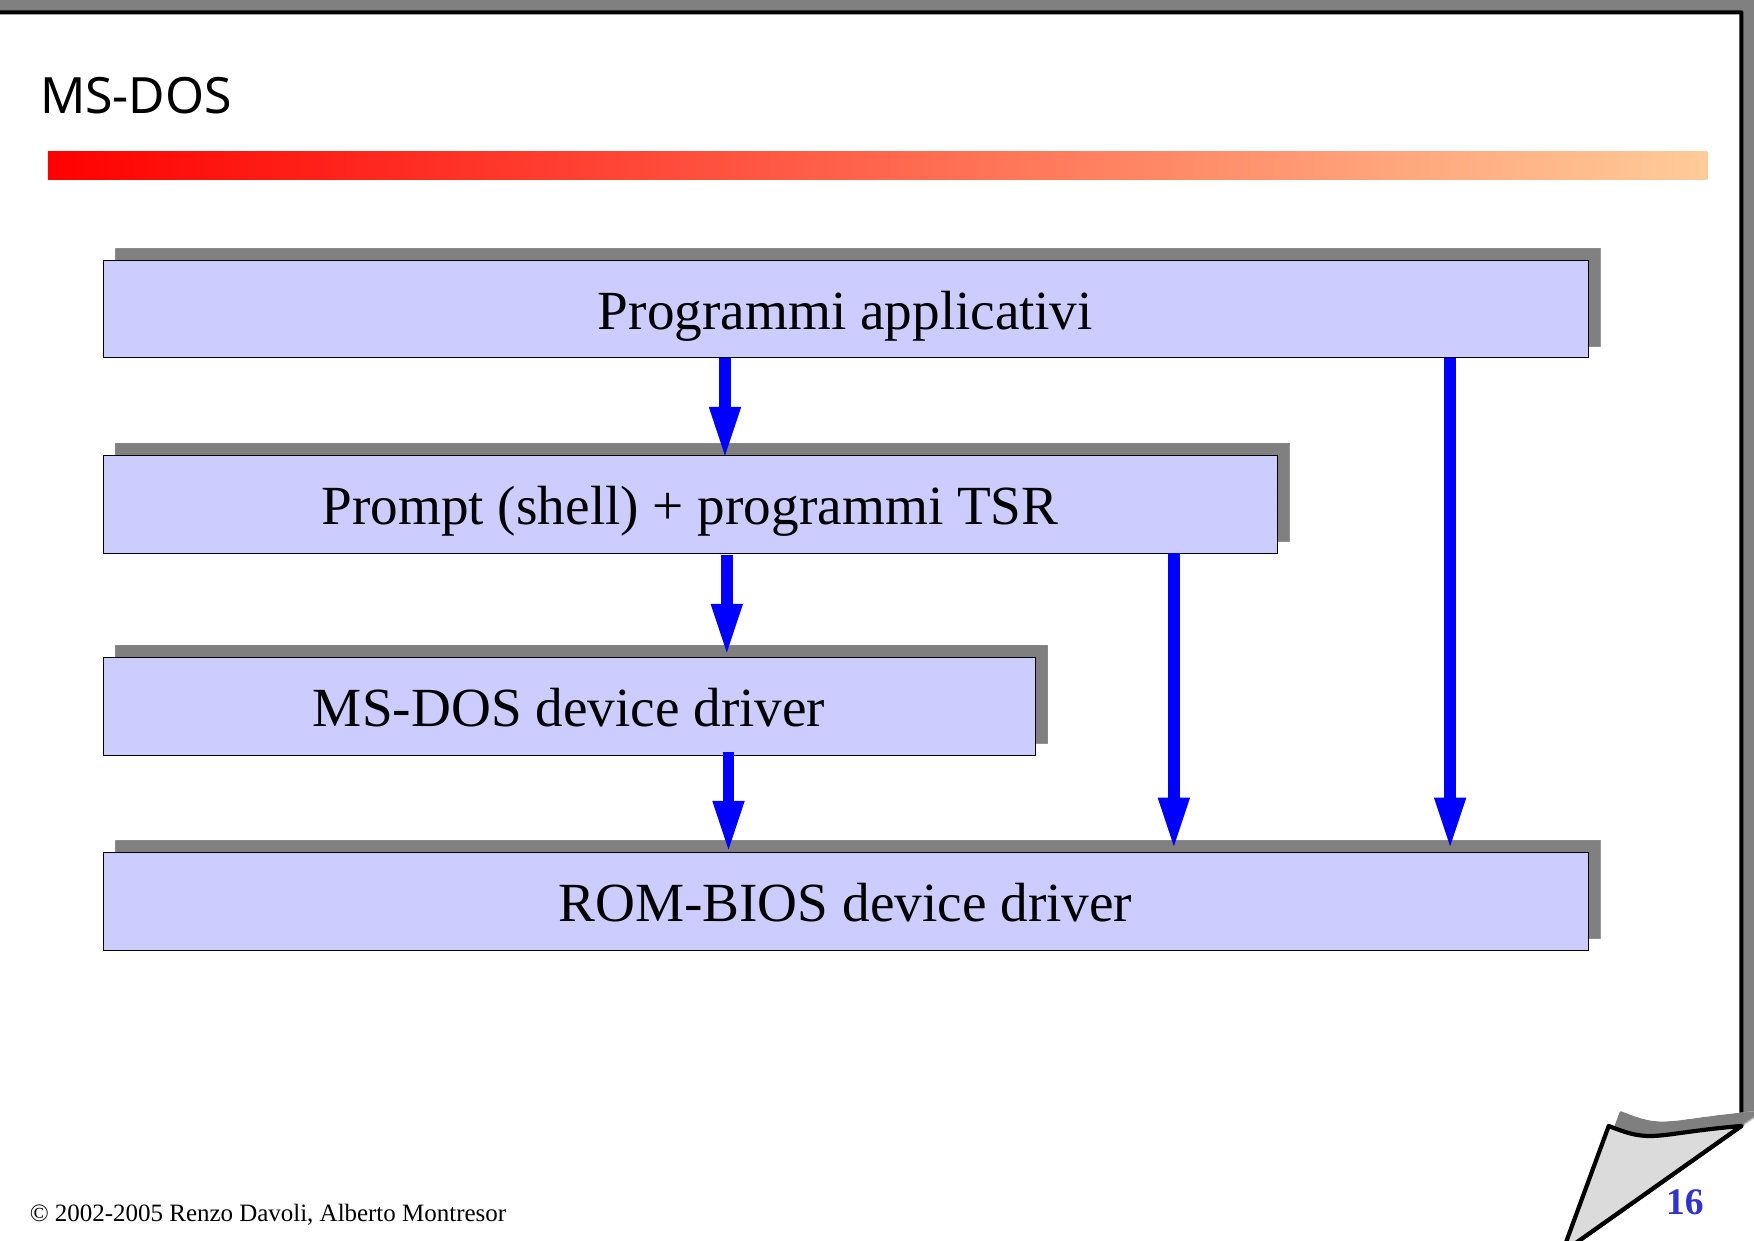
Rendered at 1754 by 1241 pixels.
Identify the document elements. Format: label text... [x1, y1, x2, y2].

title MS-DOS [40, 49, 1714, 144]
text_box MS-DOS device driver [103, 657, 1036, 756]
text_box Programmi applicativi [103, 260, 1589, 358]
text_box ROM-BIOS device driver [103, 852, 1589, 951]
text_box Prompt (shell) + programmi TSR [103, 455, 1278, 554]
